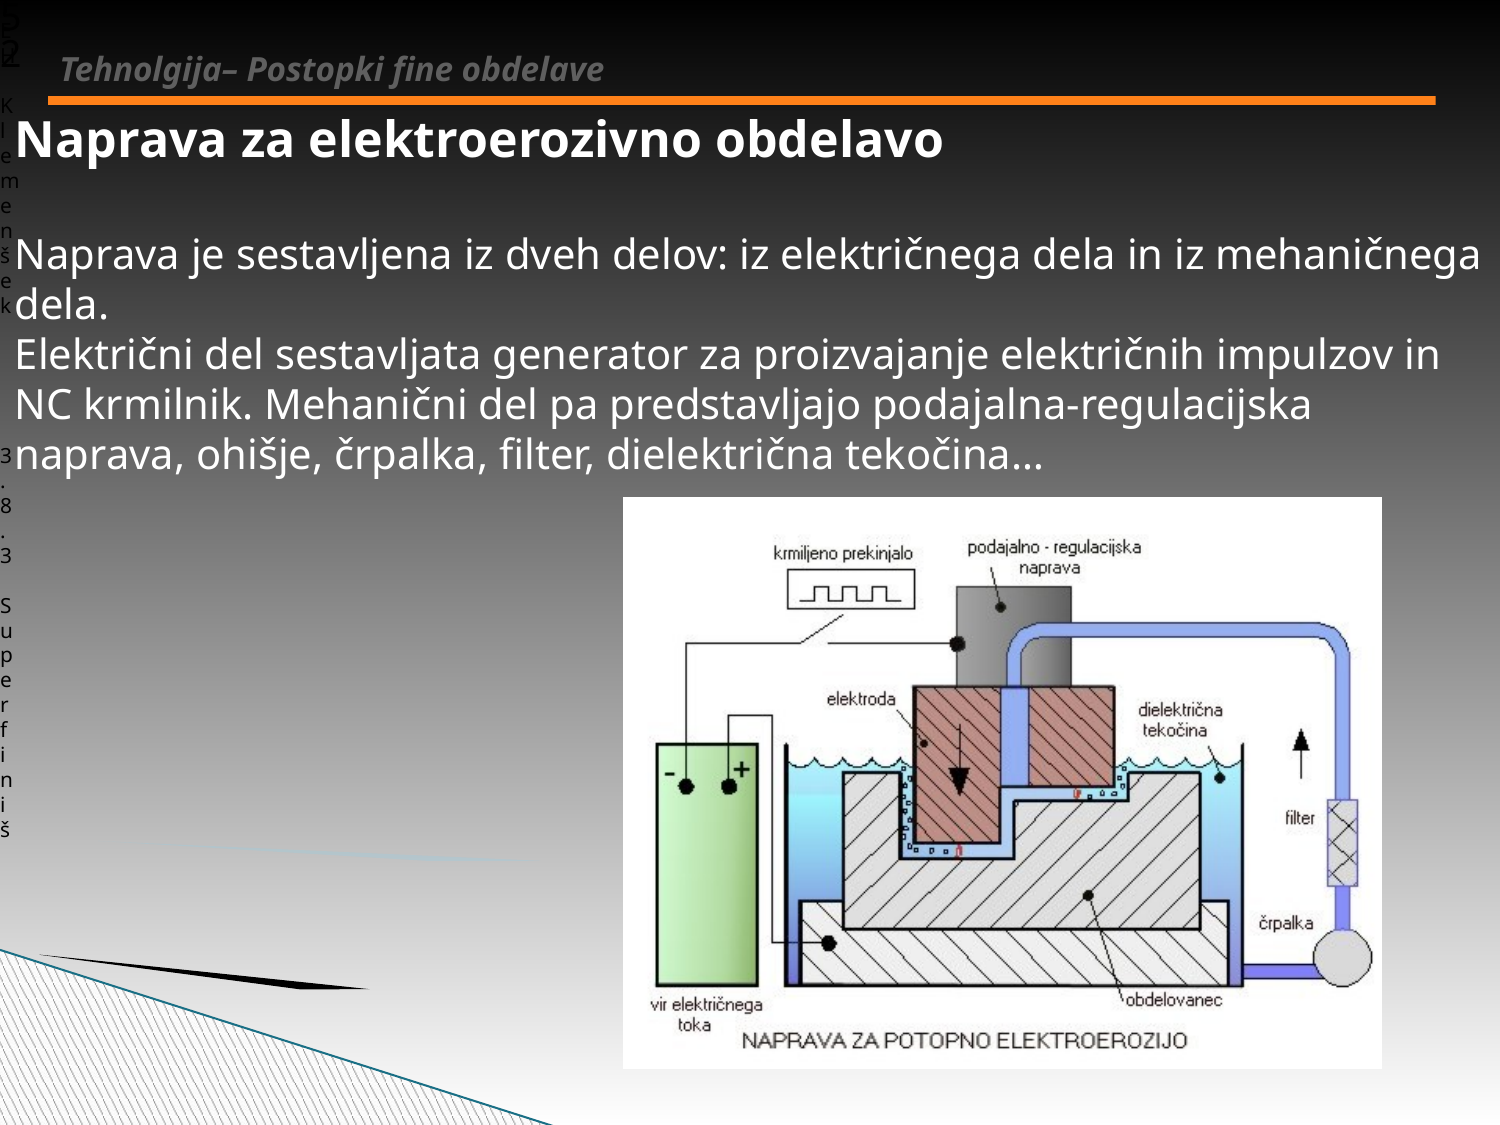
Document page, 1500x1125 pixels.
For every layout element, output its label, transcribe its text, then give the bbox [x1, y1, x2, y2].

text_box Naprava za elektroerozivno obdelavo Naprava je sestavljena iz dveh delov: iz električnega dela in iz mehaničnega dela. Električni del sestavljata generator za proizvajanje električnih impulzov in NC krmilnik. Mehanični del pa predstavljajo podajalna-regulacijska naprava, ohišje, črpalka, filter, dielektrična tekočina… [0, 100, 1500, 486]
picture [623, 497, 1382, 1069]
picture [0, 952, 543, 1125]
